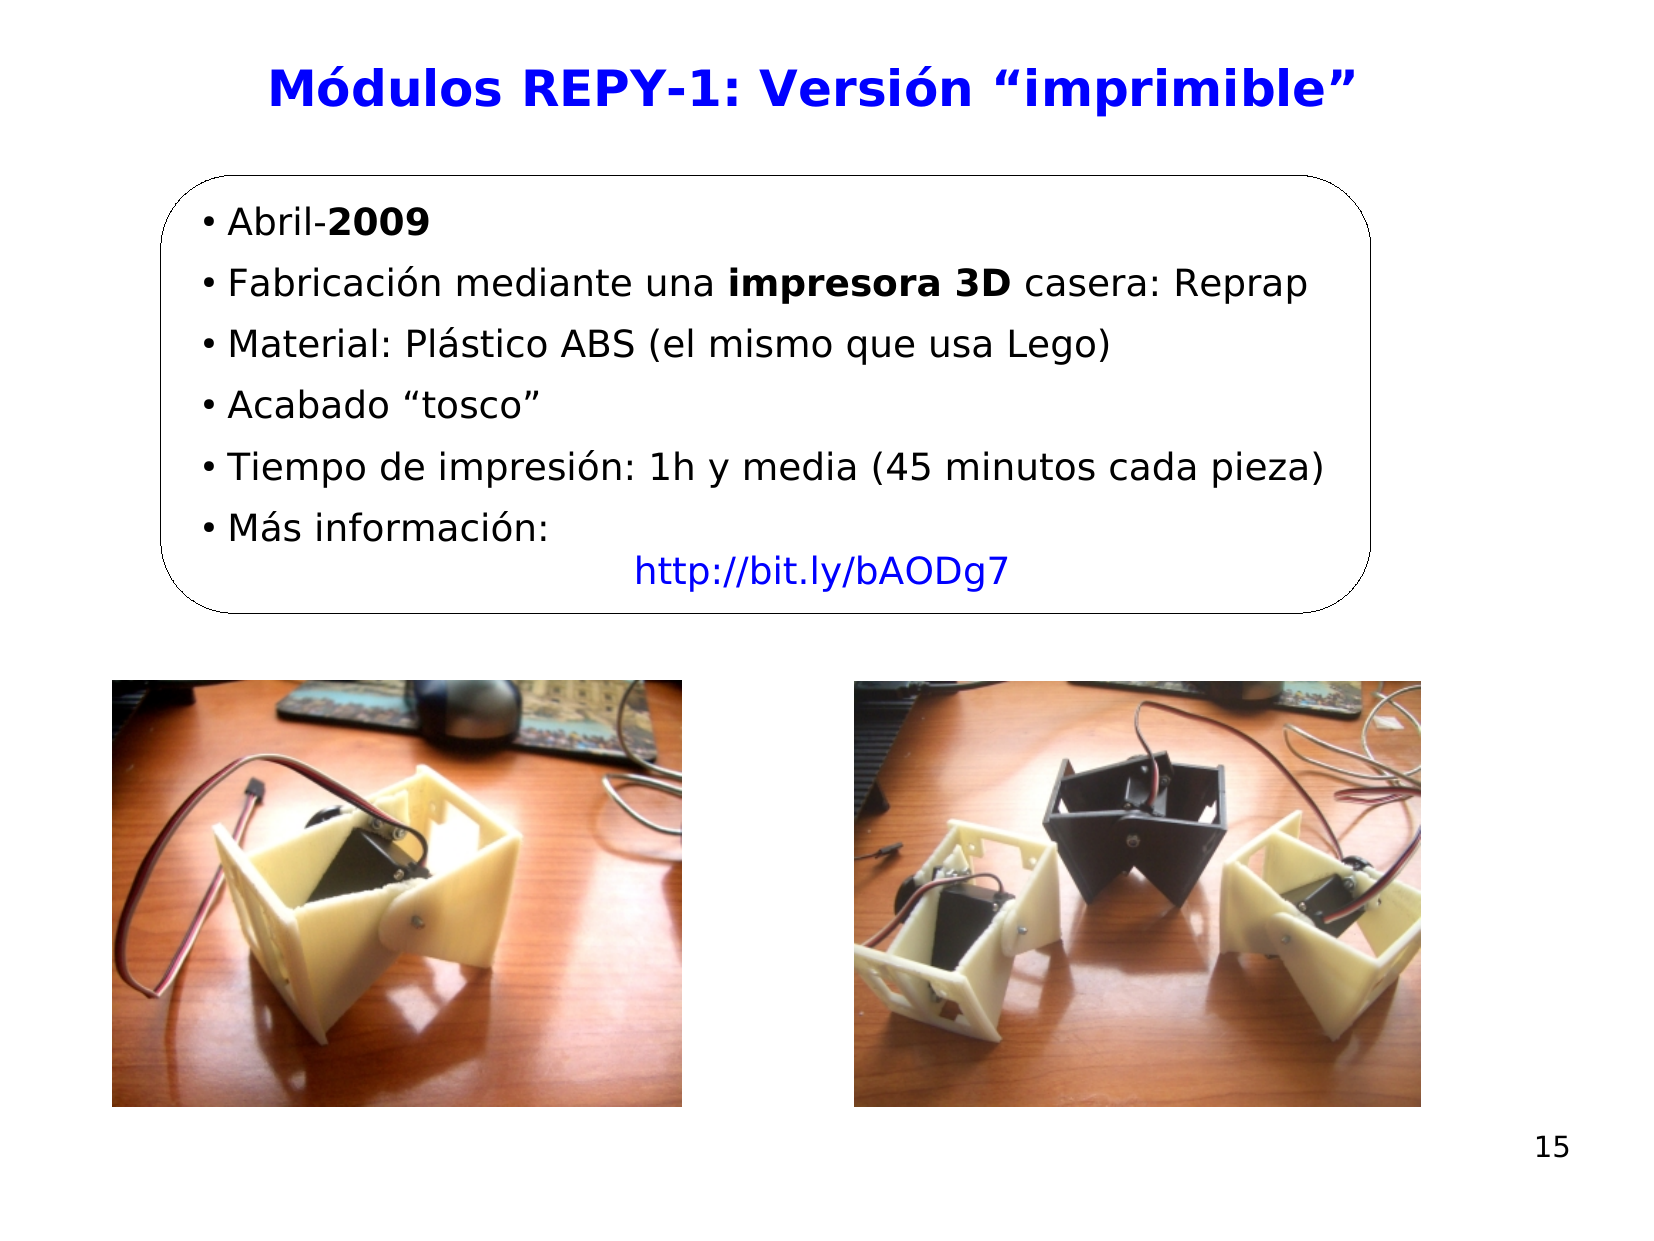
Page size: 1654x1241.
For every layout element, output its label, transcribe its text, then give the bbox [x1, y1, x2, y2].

text_box http://bit.ly/bAODg7 [619, 542, 1026, 602]
picture [854, 681, 1421, 1107]
picture [112, 680, 682, 1107]
text_box Módulos REPY-1: Versión “imprimible” [252, 52, 1393, 126]
text_box Abril-2009 Fabricación mediante una impresora 3D casera: Reprap Material: Plástico ABS (el mismo que usa Lego) Acabado “tosco” Tiempo de impresión: 1h y media (45 minutos cada pieza) Más información: [187, 193, 1481, 558]
